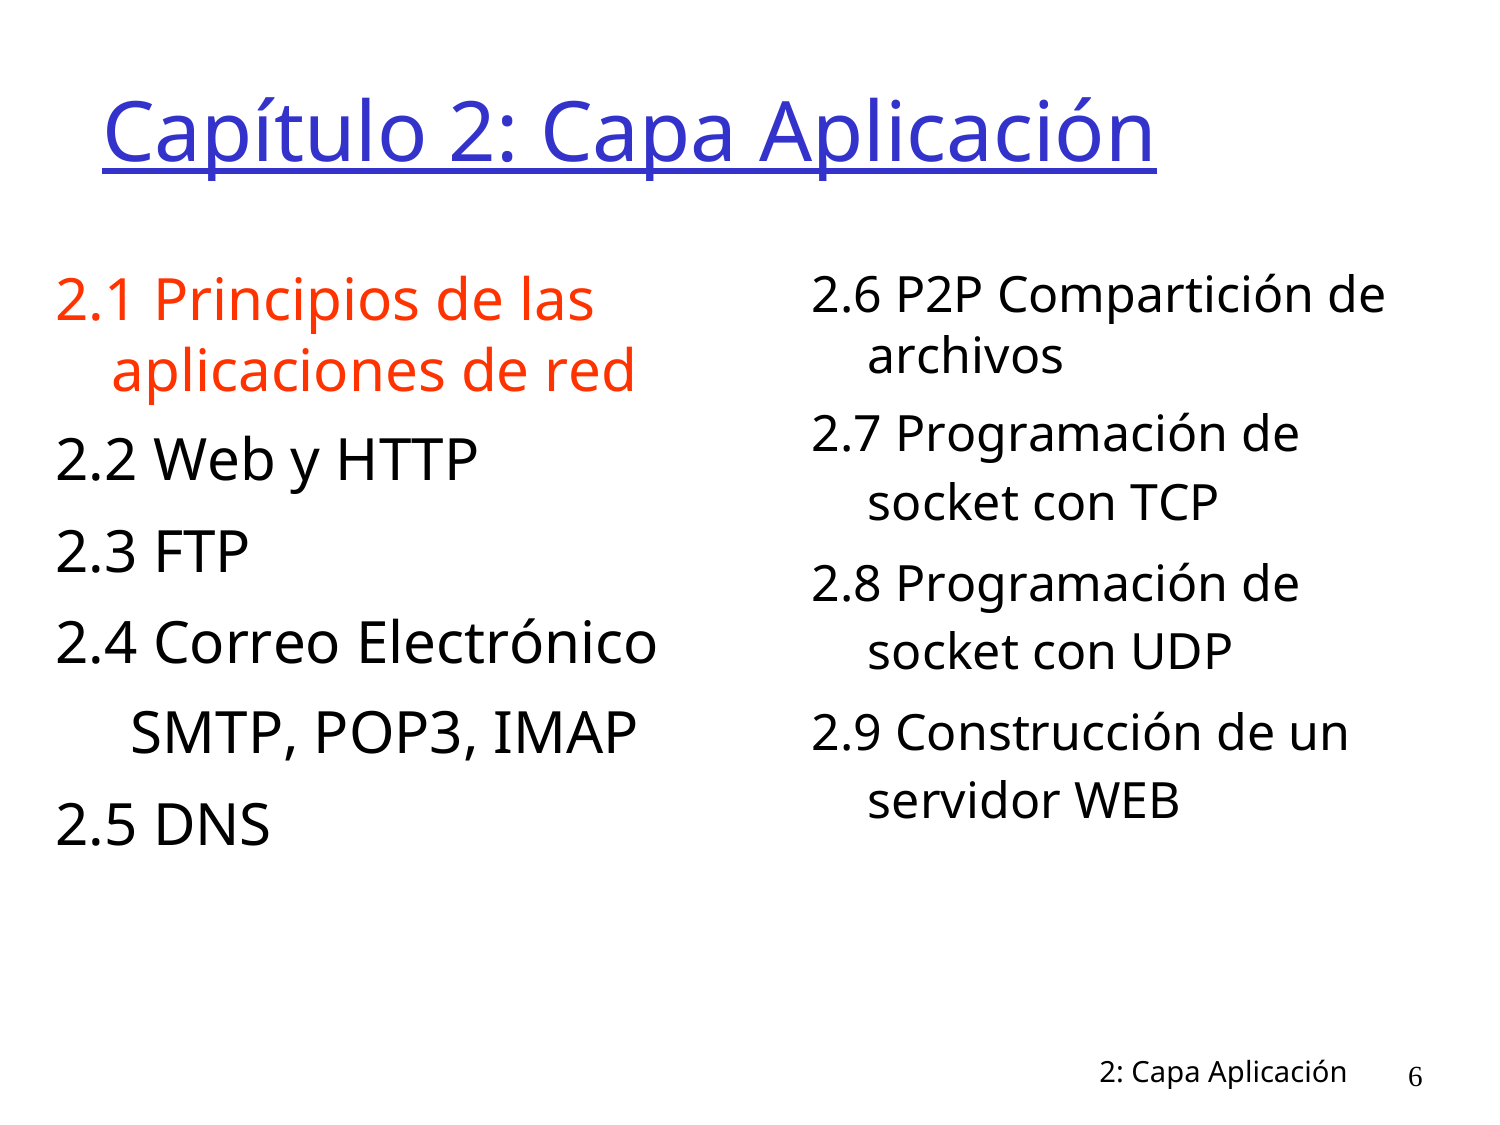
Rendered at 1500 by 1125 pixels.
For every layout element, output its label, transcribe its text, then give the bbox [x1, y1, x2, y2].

title Capítulo 2: Capa Aplicación [87, 37, 1363, 225]
list 2.1 Principios de las aplicaciones de red 2.2 Web y HTTP 2.3 FTP 2.4 Correo Electrónico SMTP, POP3, IMAP 2.5 DNS [41, 255, 750, 995]
list 2.6 P2P Compartición de archivos 2.7 Programación de socket con TCP 2.8 Programación de socket con UDP 2.9 Construcción de un servidor WEB [797, 255, 1463, 1019]
